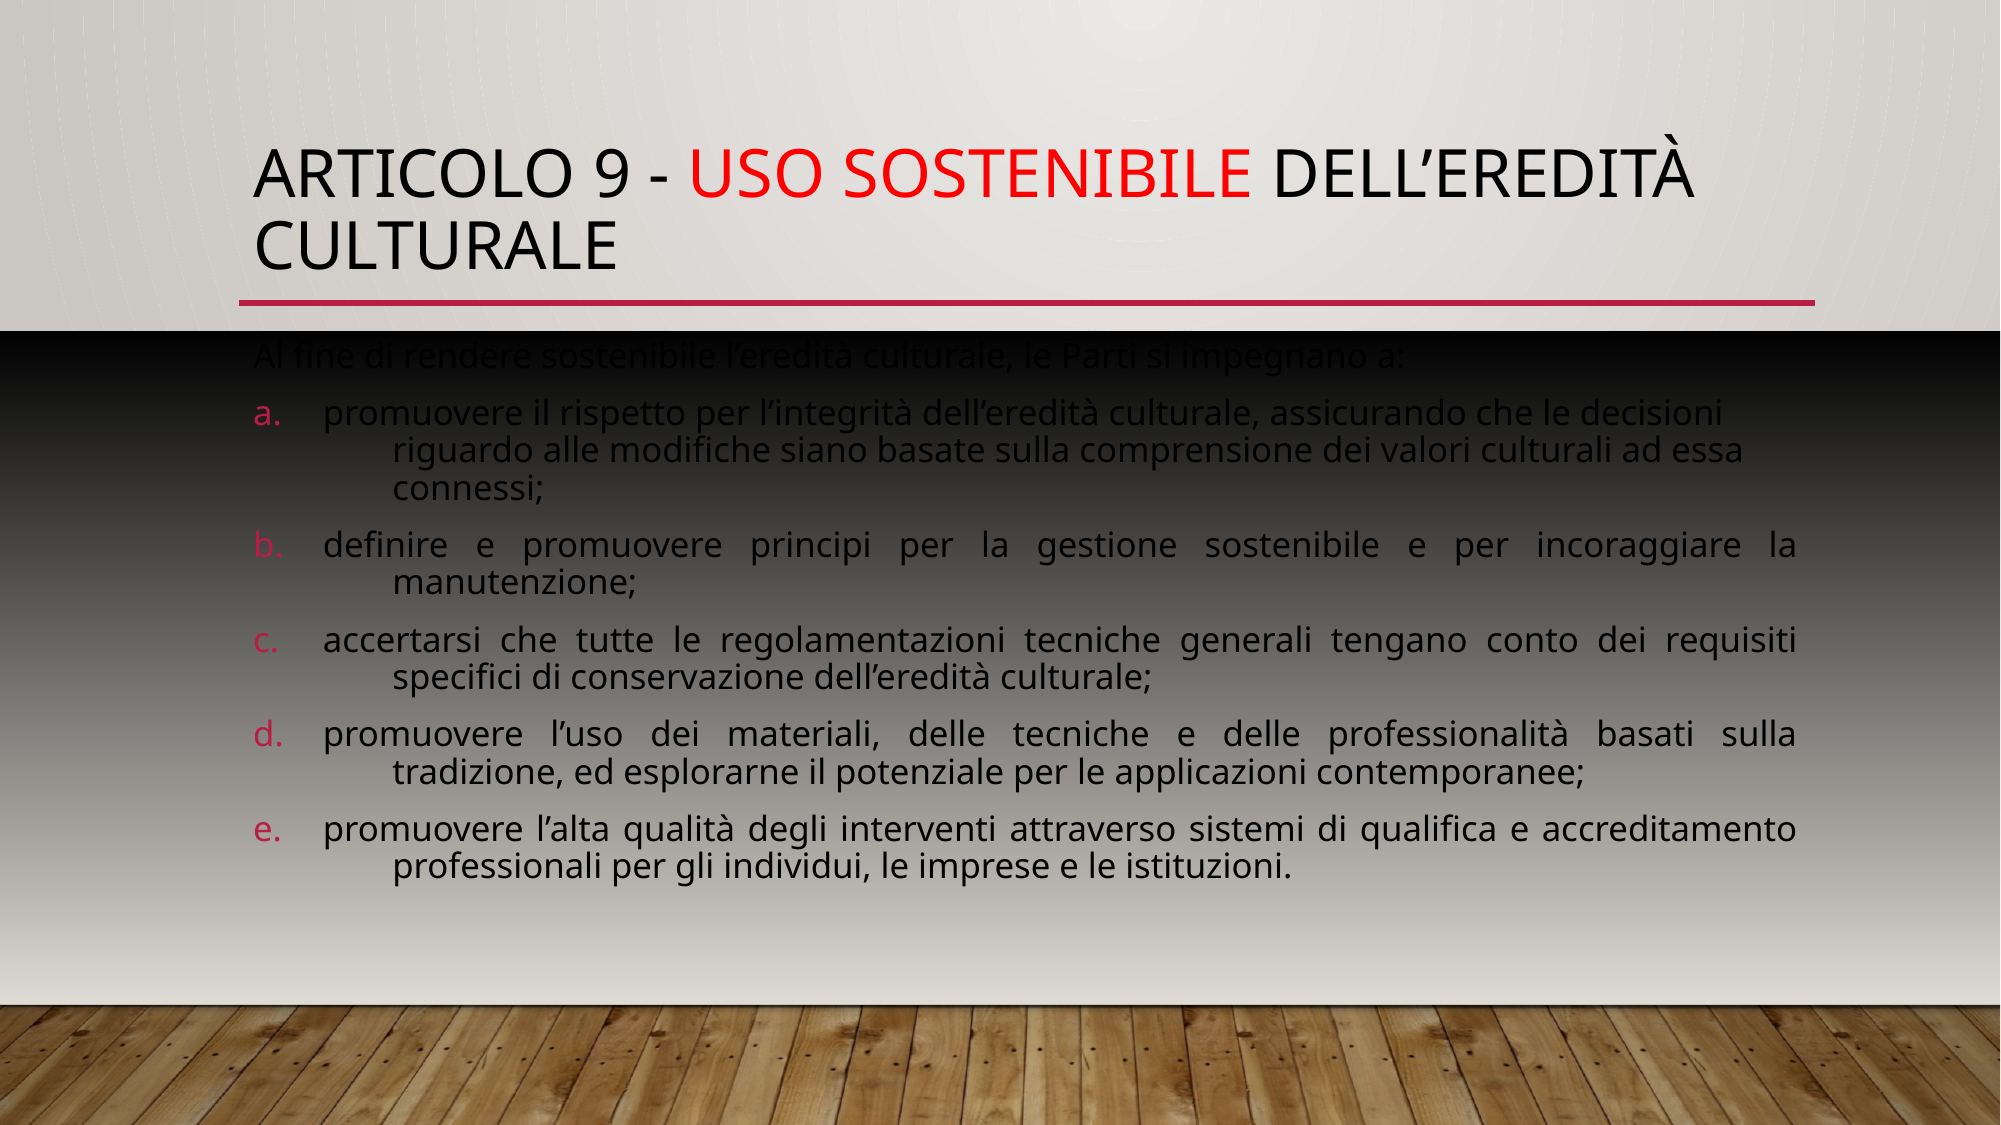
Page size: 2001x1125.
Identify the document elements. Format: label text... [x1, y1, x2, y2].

title Articolo 9 - Uso sostenibile dell’eredità culturale [238, 131, 1814, 305]
list Al fine di rendere sostenibile l’eredità culturale, le Parti si impegnano a: promuovere il rispetto per l’integrità dell’eredità culturale, assicurando che le decisioni riguardo alle modifiche siano basate sulla comprensione dei valori culturali ad essa connessi; definire e promuovere principi per la gestione sostenibile e per incoraggiare la manutenzione; accertarsi che tutte le regolamentazioni tecniche generali tengano conto dei requisiti specifici di conservazione dell’eredità culturale; promuovere l’uso dei materiali, delle tecniche e delle professionalità basati sulla tradizione, ed esplorarne il potenziale per le applicazioni contemporanee; promuovere l’alta qualità degli interventi attraverso sistemi di qualifica e accreditamento professionali per gli individui, le imprese e le istituzioni. [238, 330, 1814, 897]
